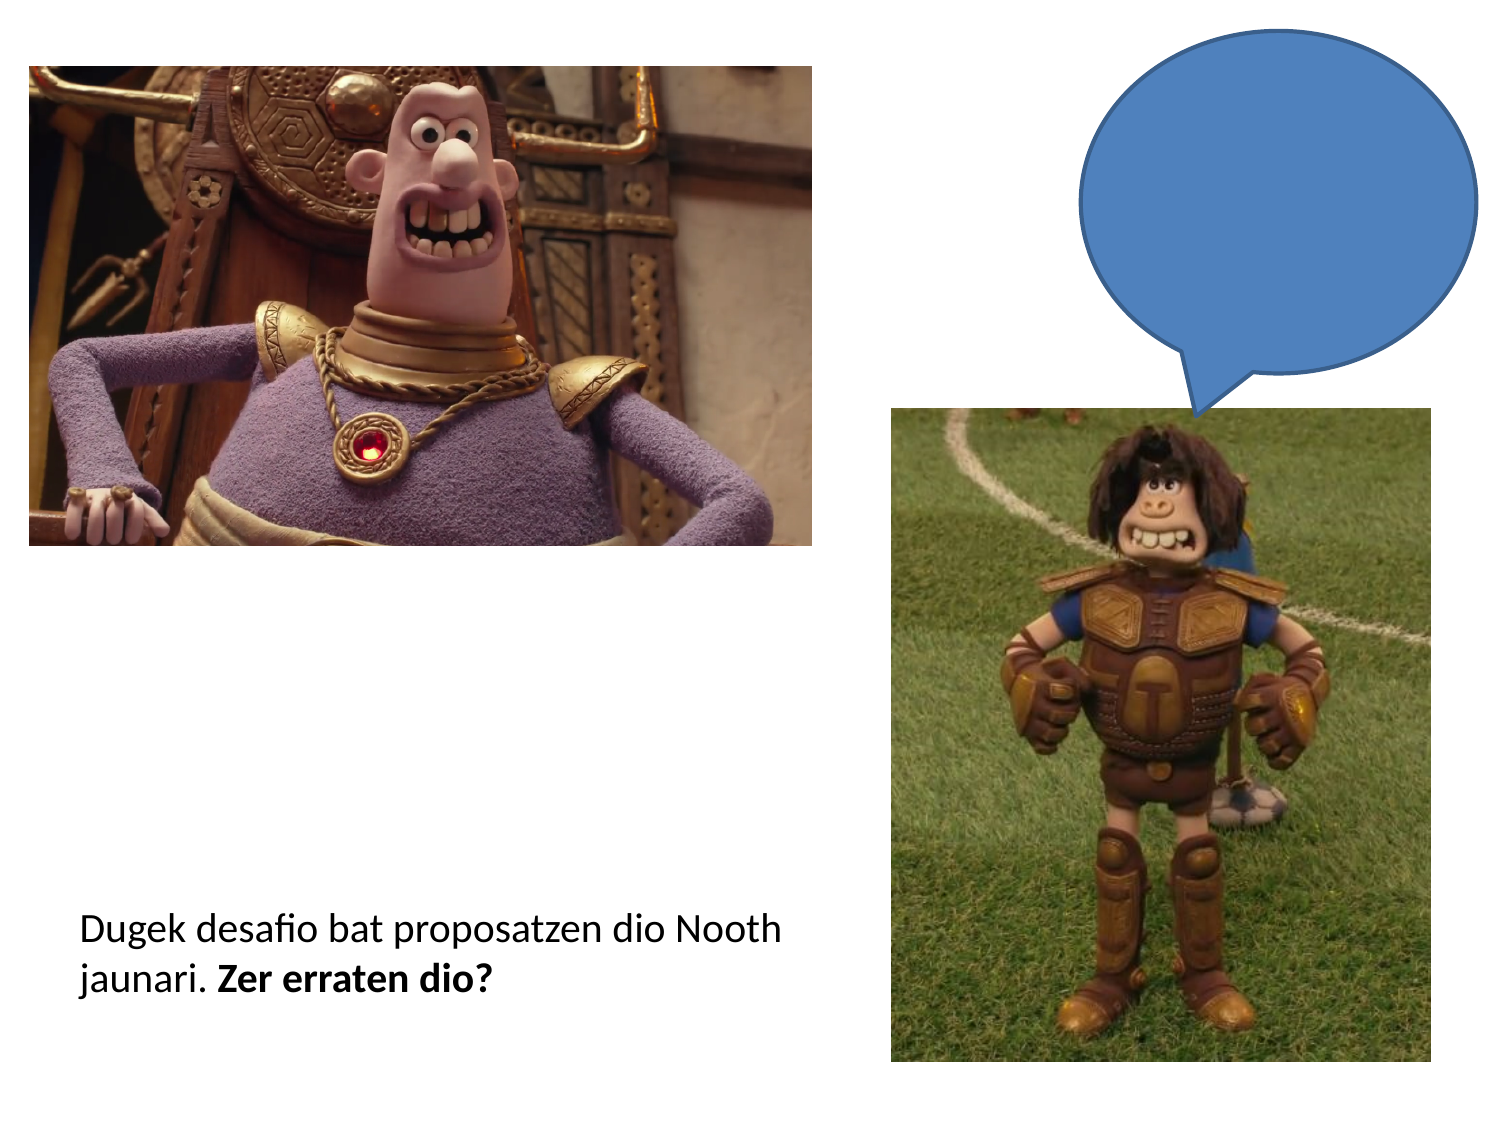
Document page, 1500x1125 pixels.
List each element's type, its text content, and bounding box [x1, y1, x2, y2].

text_box [1080, 30, 1477, 417]
text_box Dugek desafio bat proposatzen dio Nooth jaunari. Zer erraten dio? [64, 893, 812, 1009]
picture [29, 66, 812, 546]
picture [891, 408, 1431, 1062]
